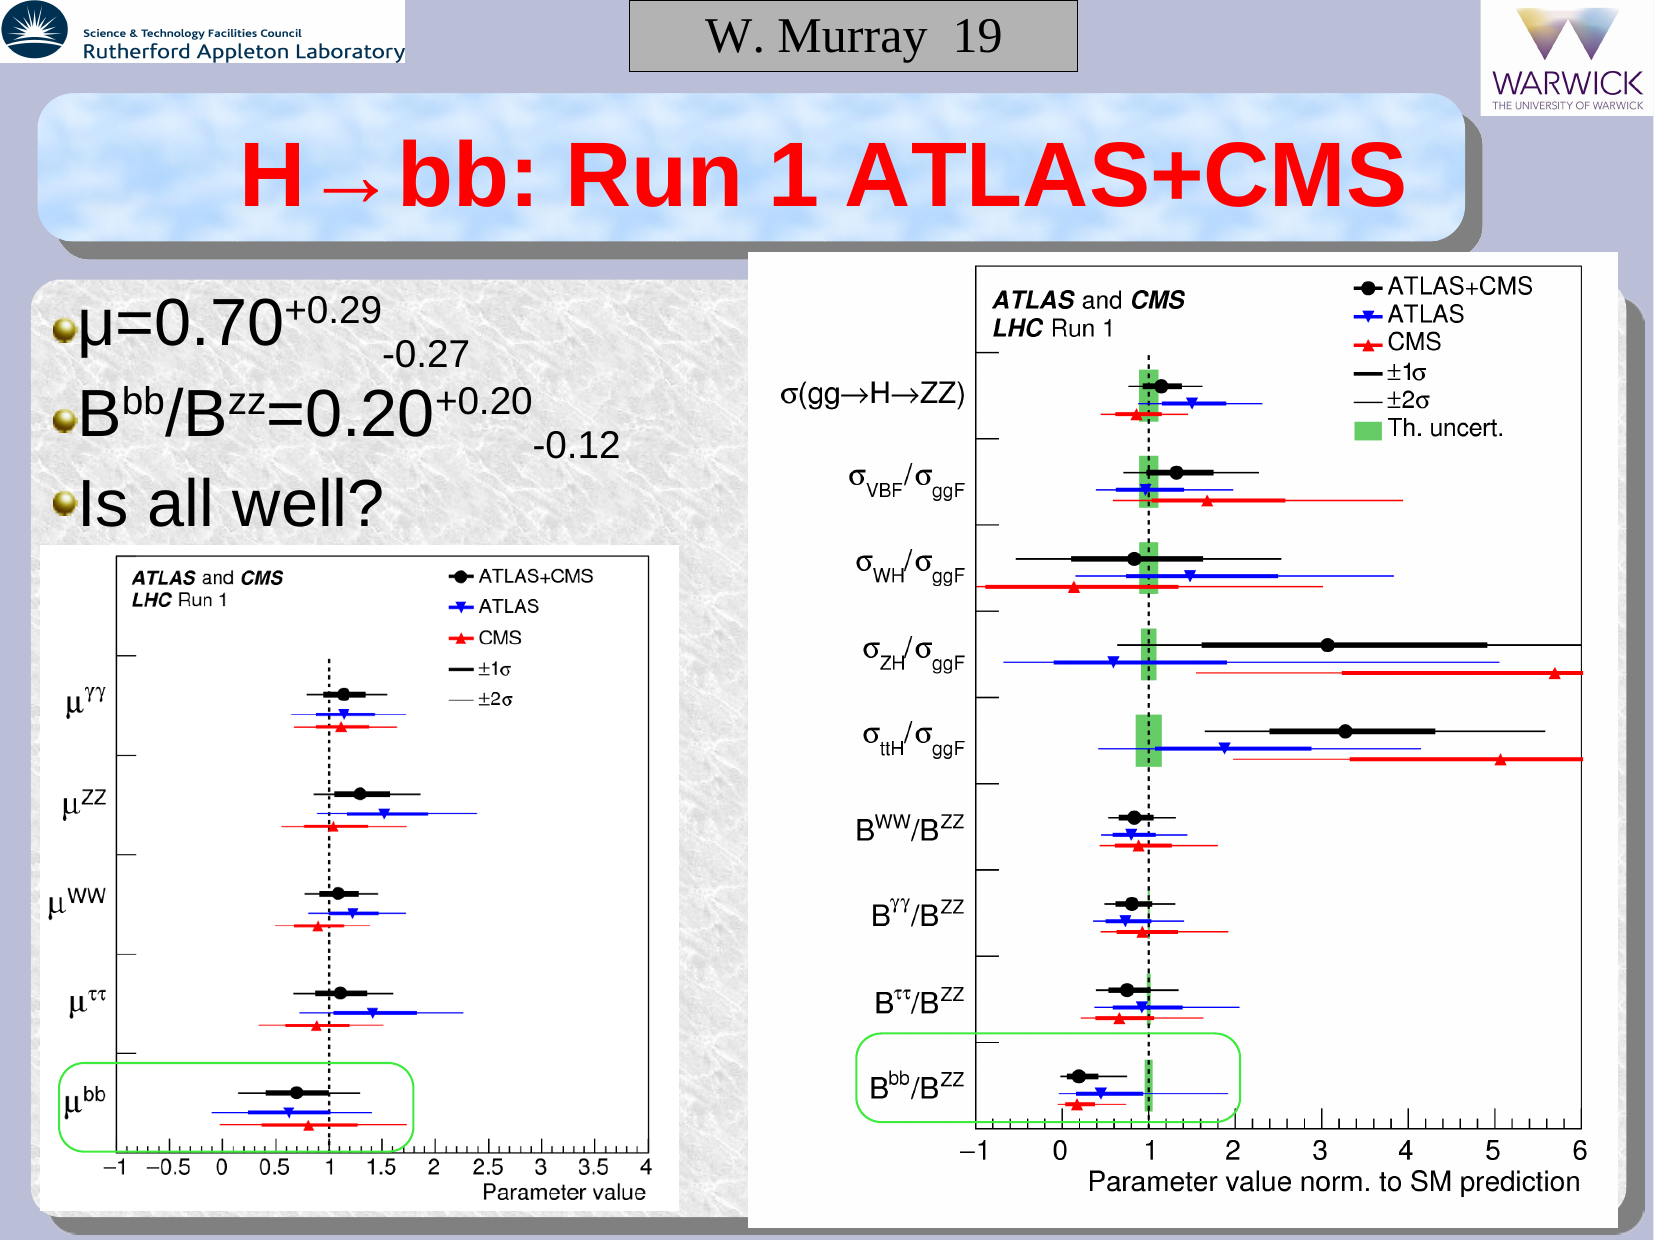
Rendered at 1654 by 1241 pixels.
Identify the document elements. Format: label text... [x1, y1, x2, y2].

picture [0, 0, 405, 63]
list μ=0.70+0.29-0.27 Bbb/Bzz=0.20+0.20-0.12 Is all well? [53, 285, 748, 1193]
picture [30, 252, 1627, 1228]
title H→bb: Run 1 ATLAS+CMS [90, 101, 1584, 249]
picture [37, 93, 1452, 242]
picture [1480, 0, 1654, 116]
